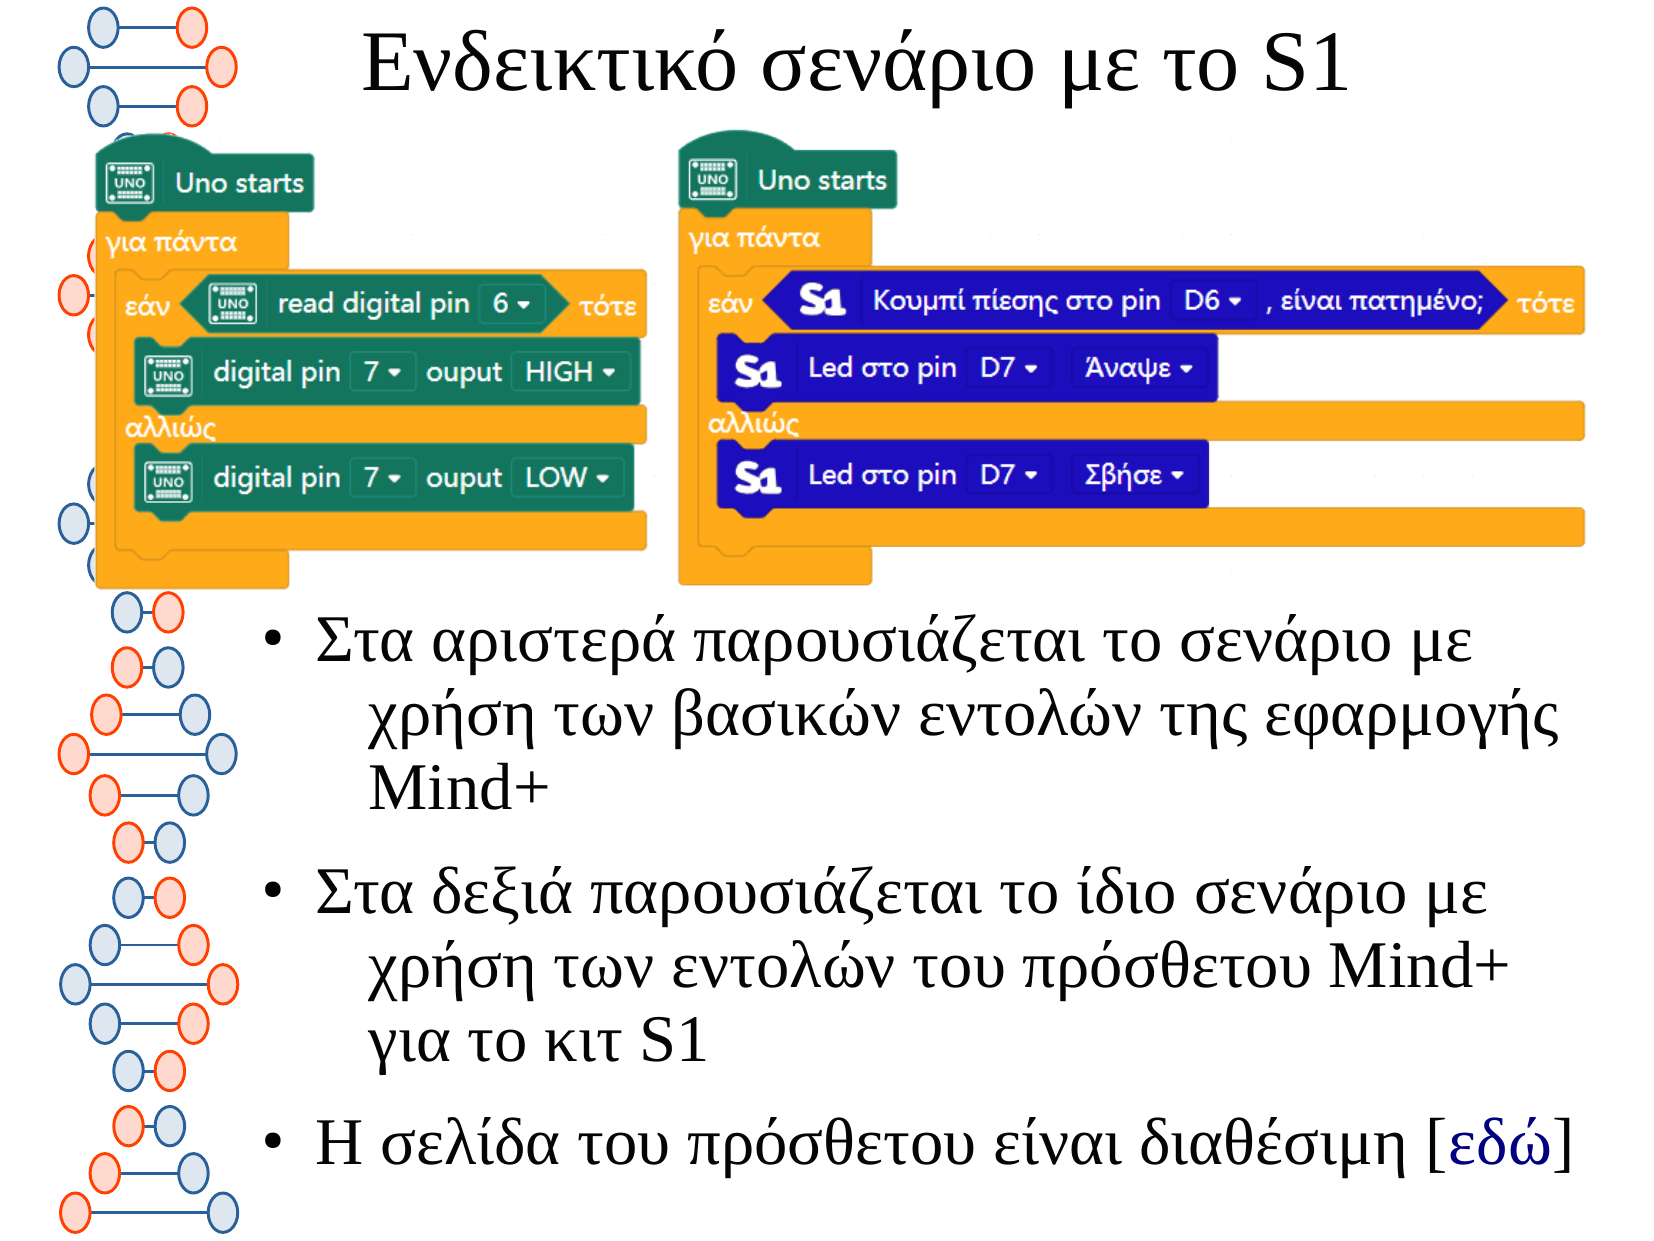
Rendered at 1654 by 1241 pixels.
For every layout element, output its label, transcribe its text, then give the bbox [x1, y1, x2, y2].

picture [86, 117, 1593, 603]
list Στα αριστερά παρουσιάζεται το σενάριο με χρήση των βασικών εντολών της εφαρμογής Mind+ Στα δεξιά παρουσιάζεται το ίδιο σενάριο με χρήση των εντολών του πρόσθετου Mind+ για το κιτ S1 Η σελίδα του πρόσθετου είναι διαθέσιμη [εδώ] [226, 602, 1600, 1180]
title Ενδεικτικό σενάριο με το S1 [113, 9, 1602, 113]
